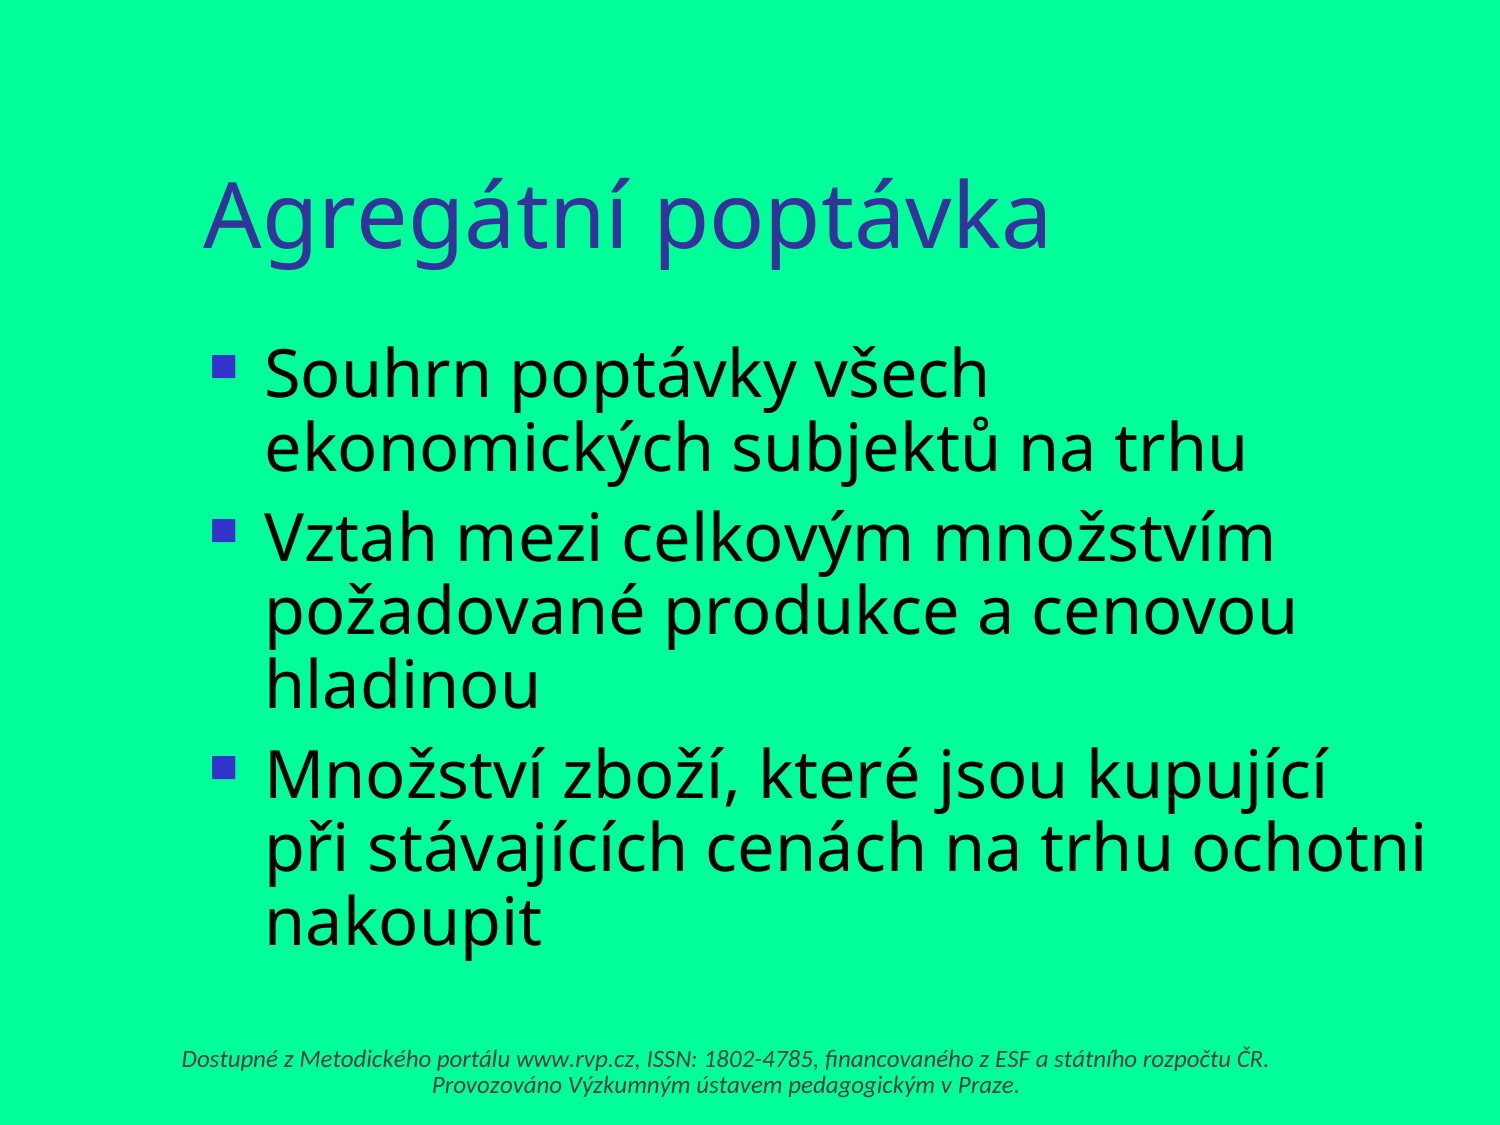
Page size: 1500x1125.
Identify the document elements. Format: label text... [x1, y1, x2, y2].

text_box Dostupné z Metodického portálu www.rvp.cz, ISSN: 1802-4785, financovaného z ESF a státního rozpočtu ČR. Provozováno Výzkumným ústavem pedagogickým v Praze. [105, 1042, 1348, 1103]
list Souhrn poptávky všech ekonomických subjektů na trhu Vztah mezi celkovým množstvím požadované produkce a cenovou hladinou Množství zboží, které jsou kupující při stávajících cenách na trhu ochotni nakoupit [193, 331, 1469, 1032]
title Agregátní poptávka [188, 35, 1467, 276]
